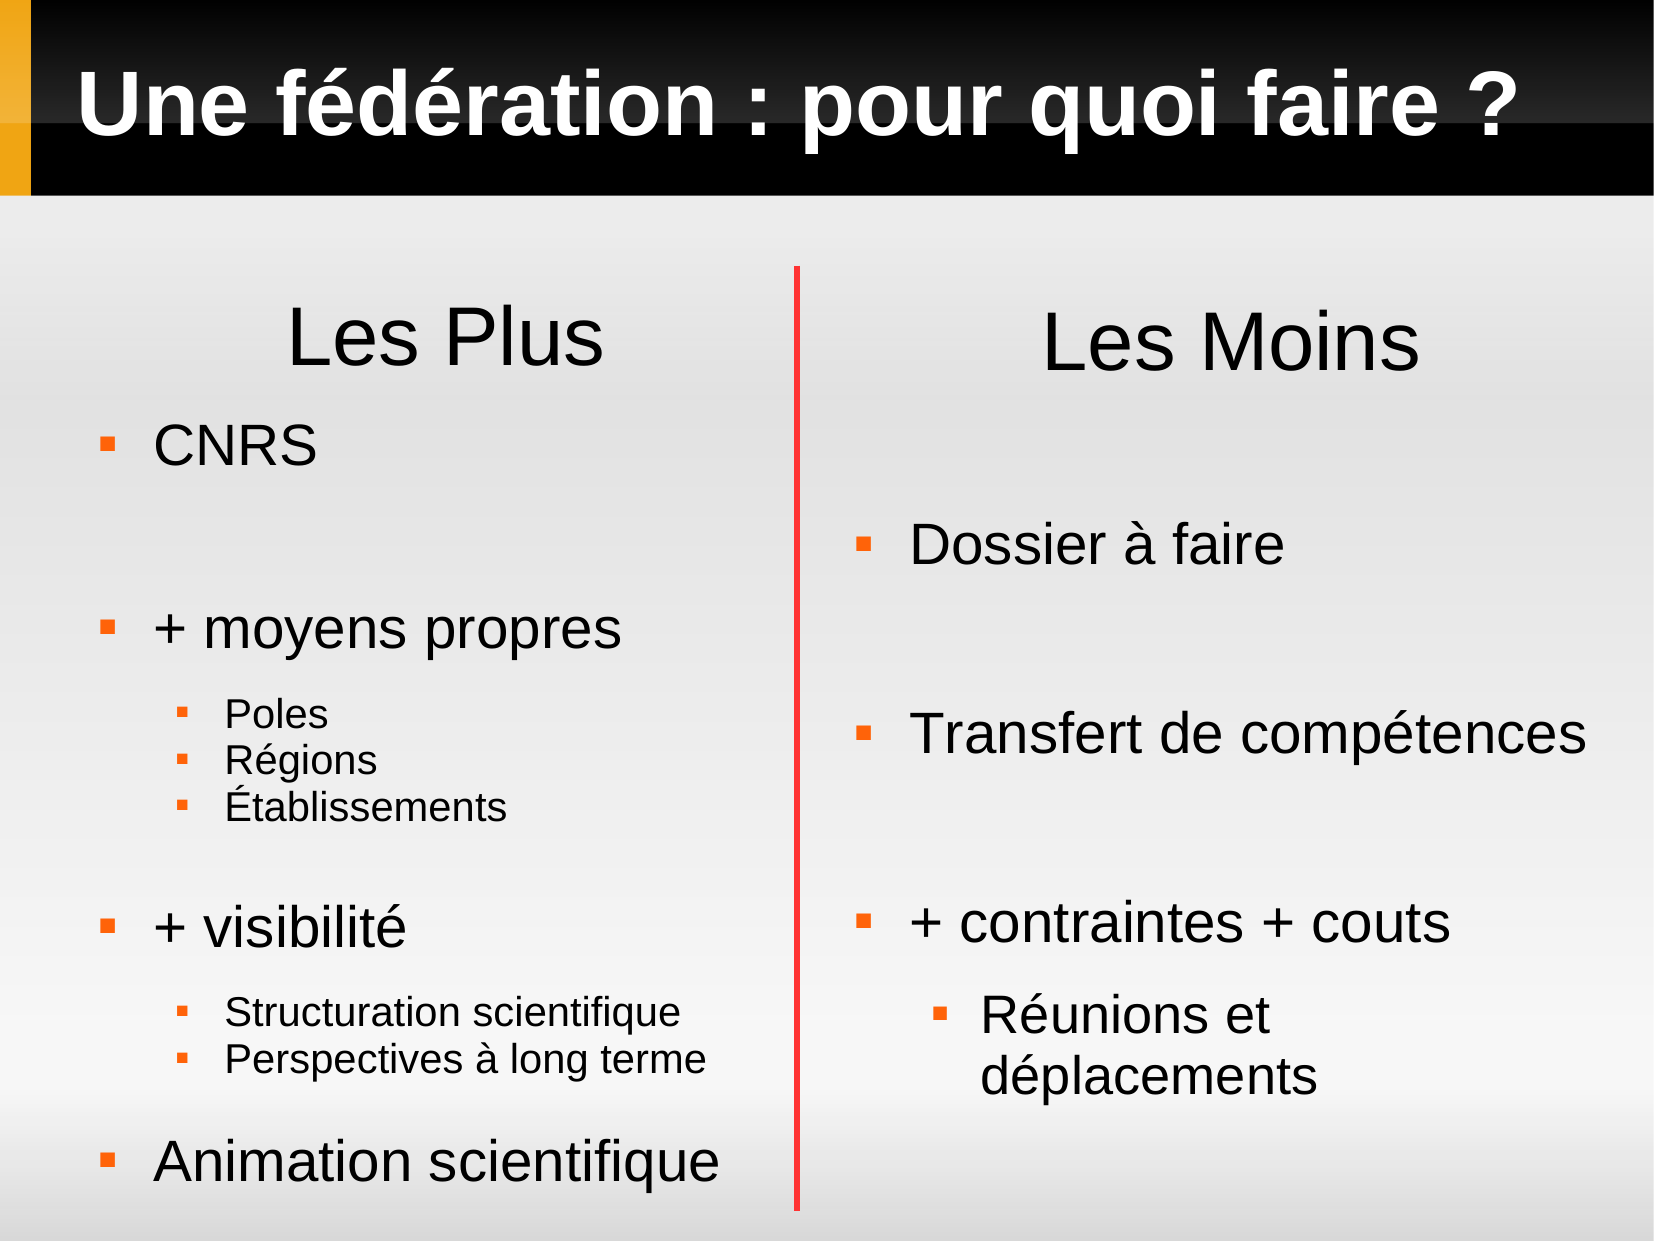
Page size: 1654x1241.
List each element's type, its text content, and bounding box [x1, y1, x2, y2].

list Les Plus CNRS + moyens propres Poles Régions Établissements + visibilité Structuration scientifique Perspectives à long terme Animation scientifique [800, 290, 809, 1194]
list Les Plus CNRS + moyens propres Poles Régions Établissements + visibilité Structuration scientifique Perspectives à long terme Animation scientifique [82, 290, 794, 1194]
picture [0, 0, 1654, 1241]
title Une fédération : pour quoi faire ? [76, 7, 1565, 200]
list Les Moins Dossier à faire Transfert de compétences + contraintes + couts Réunions et déplacements [838, 295, 1625, 1099]
